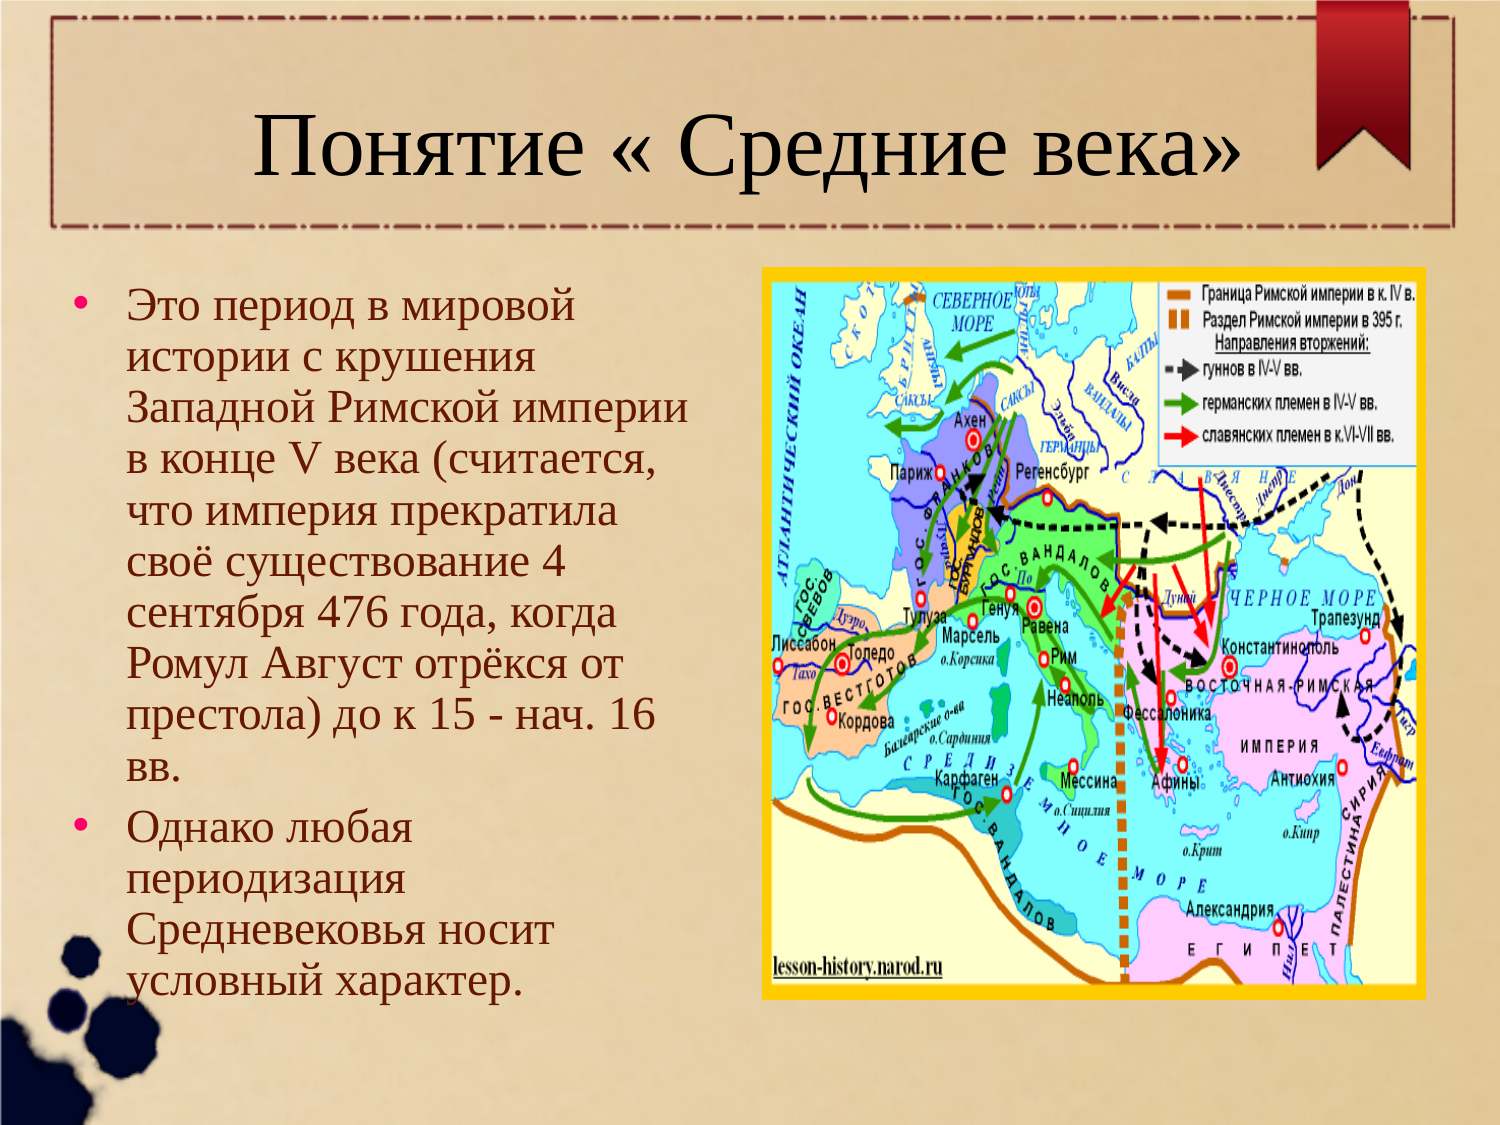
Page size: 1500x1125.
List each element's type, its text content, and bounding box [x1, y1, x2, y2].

title Понятие « Средние века» [75, 45, 1426, 233]
list Это период в мировой истории с крушения Западной Римской империи в конце V века (считается, что империя прекратила своё существование 4 сентября 476 года, когда Ромул Август отрёкся от престола) до к 15 - нач. 16 вв. Однако любая периодизация Средневековья носит условный характер. [57, 271, 721, 1015]
picture [0, 0, 1500, 1125]
